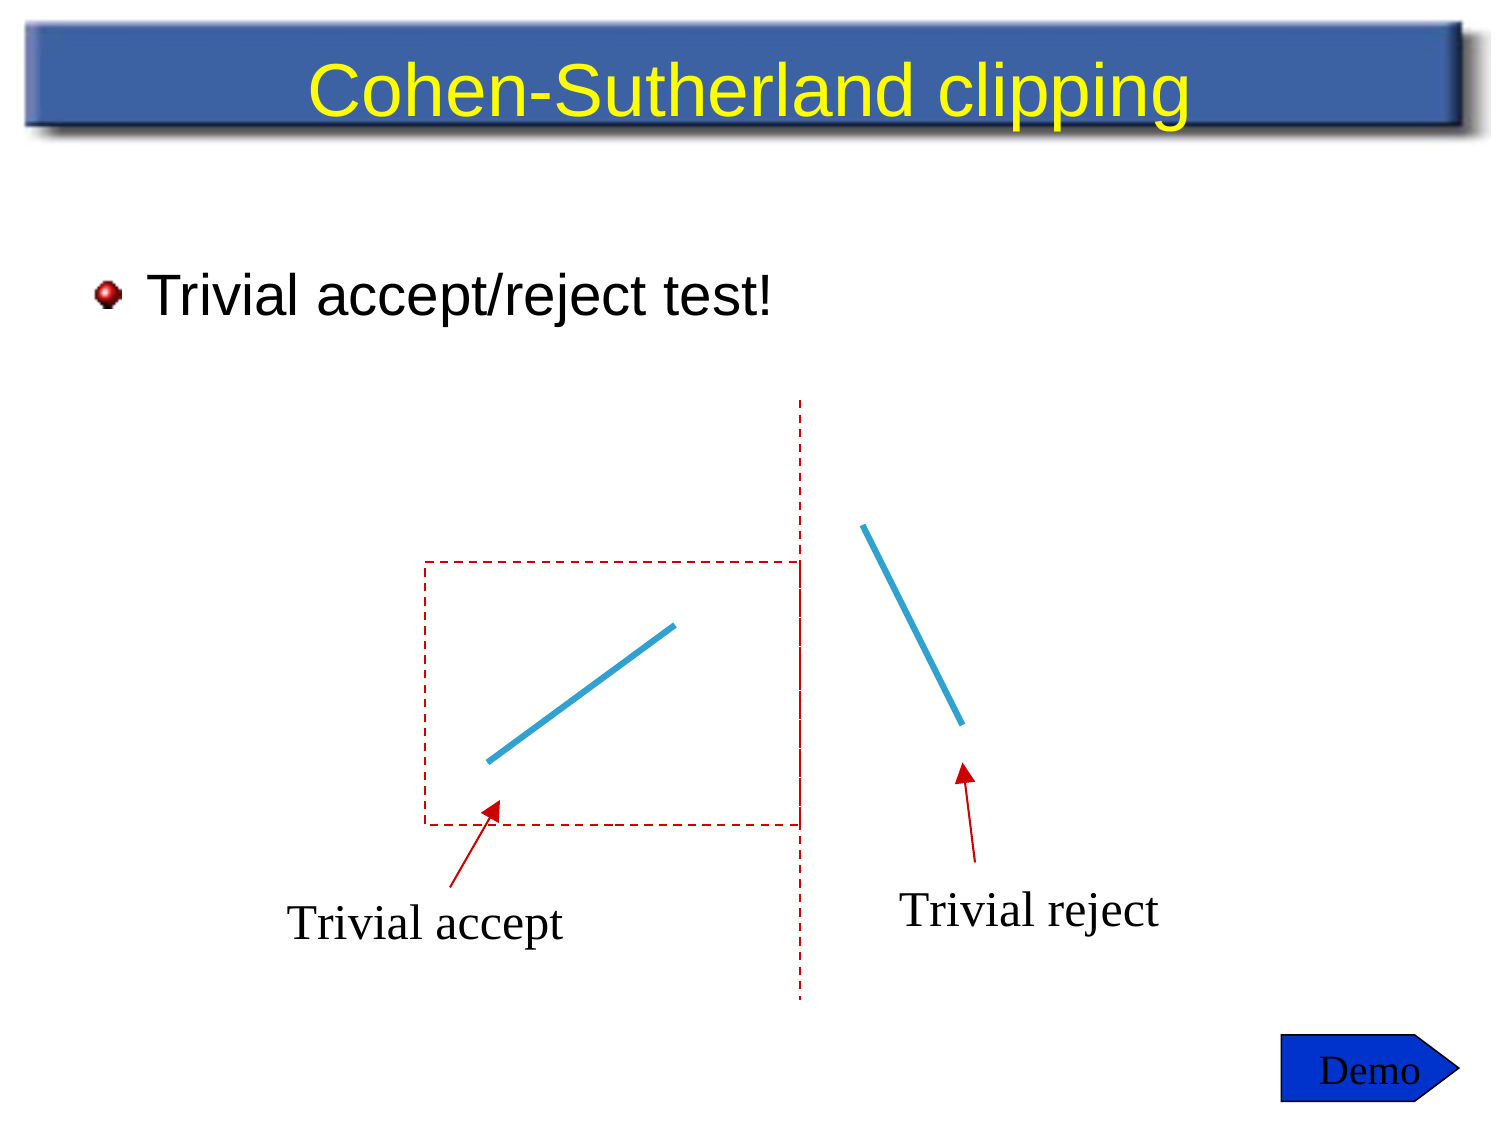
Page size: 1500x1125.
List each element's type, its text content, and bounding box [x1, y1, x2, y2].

picture [23, 18, 1491, 30]
list Trivial accept/reject test! [75, 249, 1338, 963]
title Cohen-Sutherland clipping [0, 30, 1500, 143]
text_box Trivial accept [271, 881, 579, 958]
text_box Demo [1281, 1034, 1459, 1102]
text_box Trivial reject [884, 869, 1175, 945]
